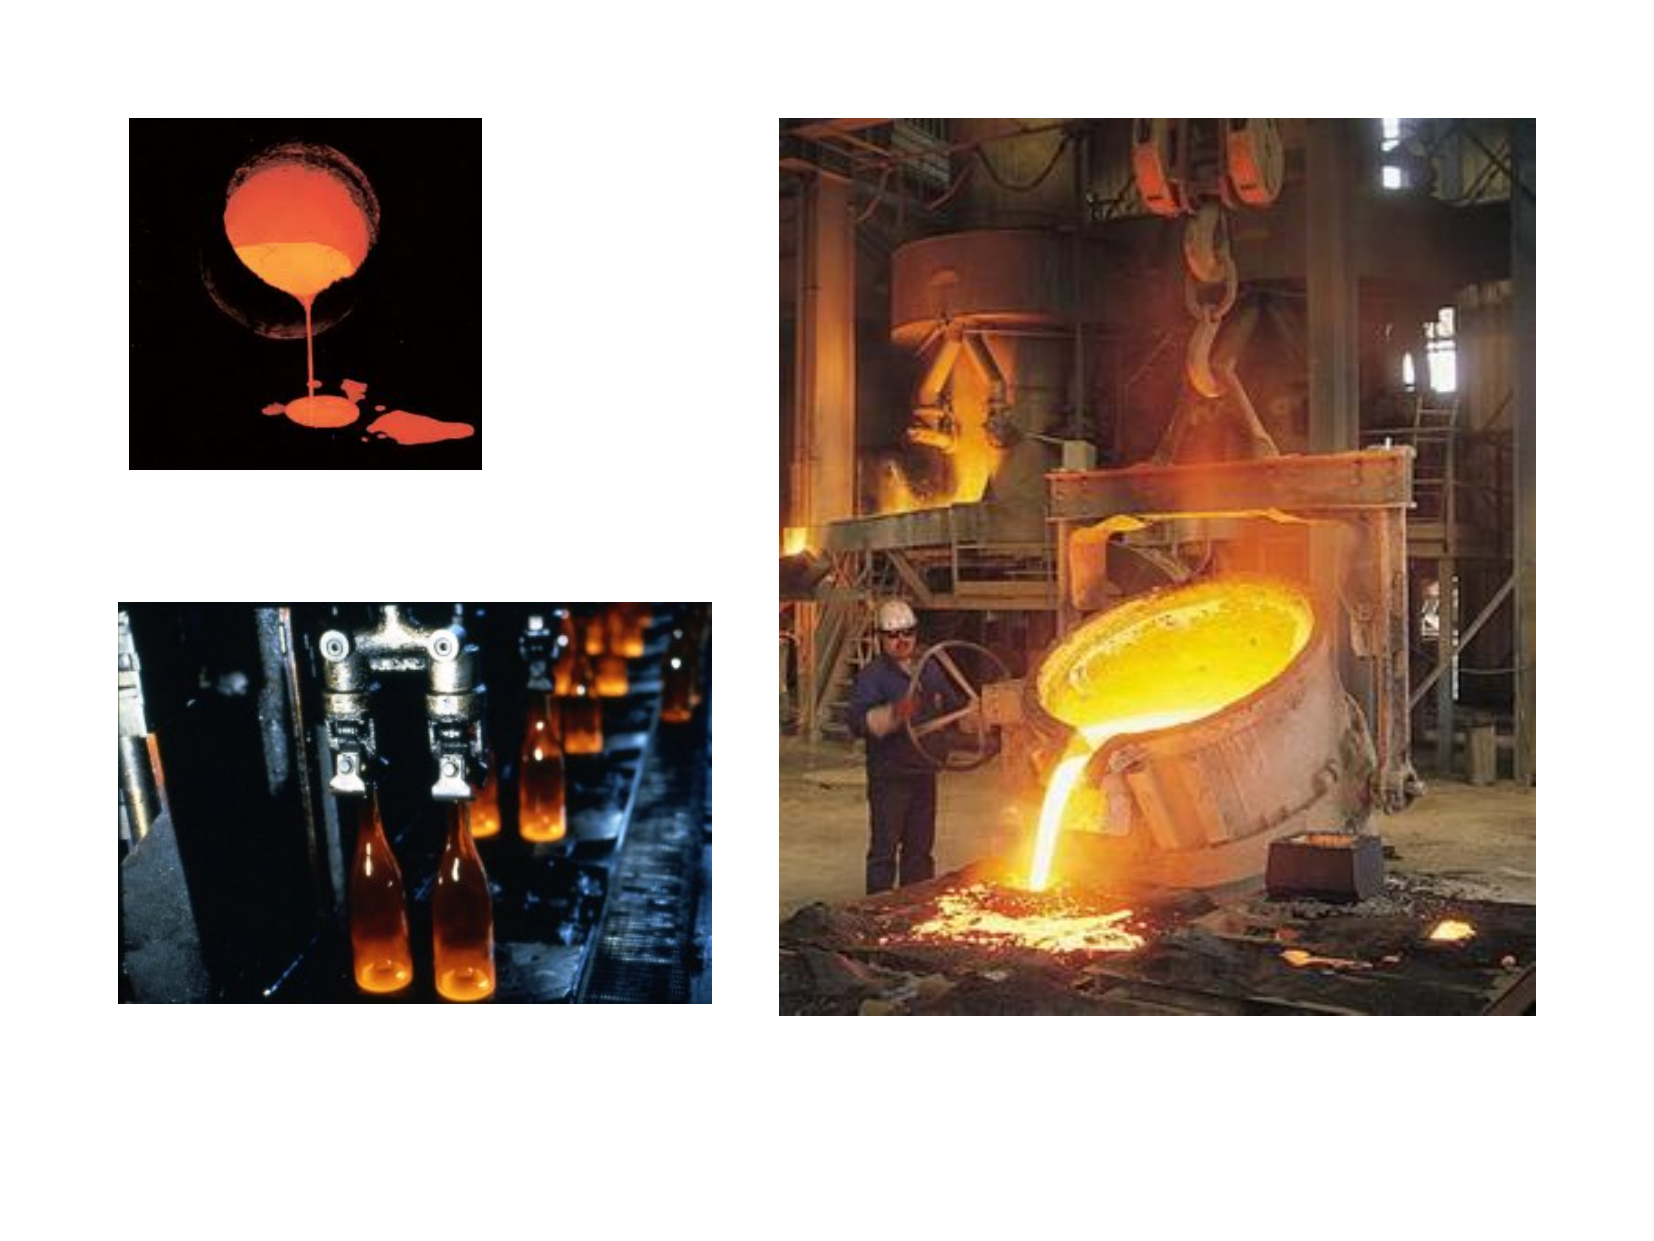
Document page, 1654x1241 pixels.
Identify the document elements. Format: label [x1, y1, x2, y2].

picture [779, 118, 1536, 1016]
picture [129, 118, 482, 470]
picture [118, 602, 712, 1004]
